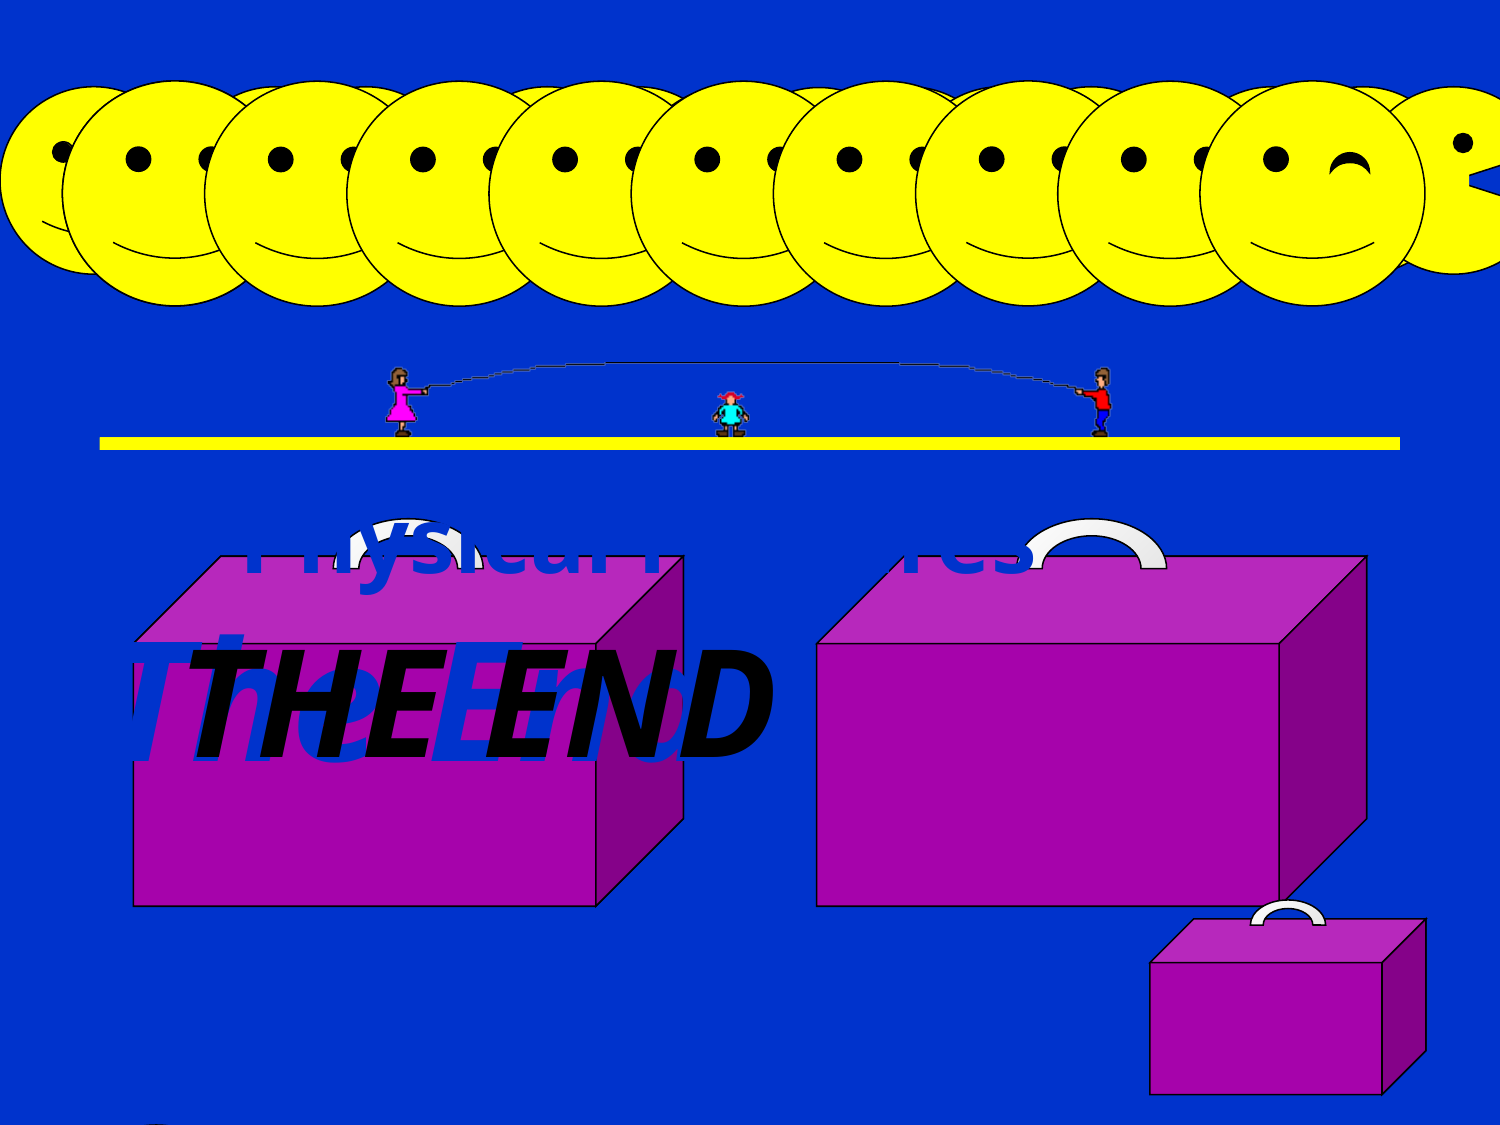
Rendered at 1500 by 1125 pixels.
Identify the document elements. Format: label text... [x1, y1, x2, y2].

title The End [87, 587, 1413, 813]
picture [384, 362, 1116, 437]
text_box THE END [162, 599, 1346, 868]
text_box [99, 437, 1400, 450]
text_box [62, 80, 1425, 307]
subtitle Physical Features [225, 474, 1275, 588]
